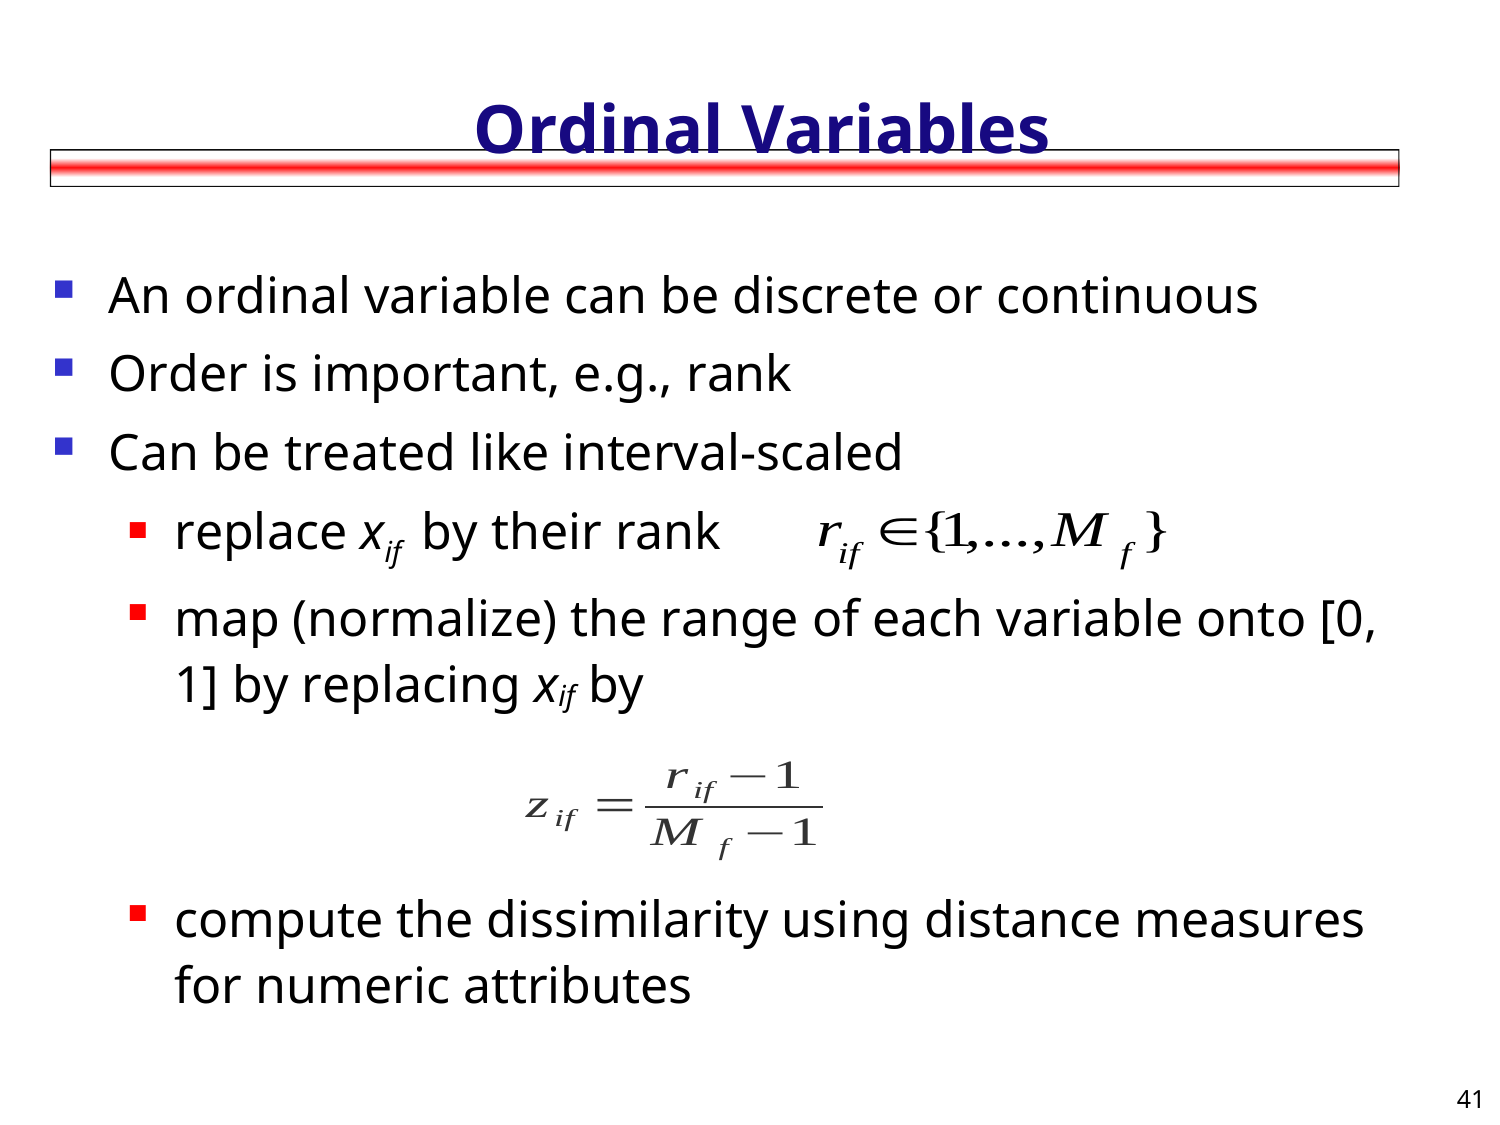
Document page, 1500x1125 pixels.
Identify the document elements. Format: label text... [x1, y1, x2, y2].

chart [810, 504, 1174, 577]
list An ordinal variable can be discrete or continuous Order is important, e.g., rank Can be treated like interval-scaled replace xif by their rank map (normalize) the range of each variable onto [0, 1] by replacing xif by compute the dissimilarity using distance measures for numeric attributes [37, 249, 1425, 1038]
chart [511, 752, 841, 861]
title Ordinal Variables [224, 74, 1300, 179]
text_box <number> [1187, 1062, 1500, 1125]
